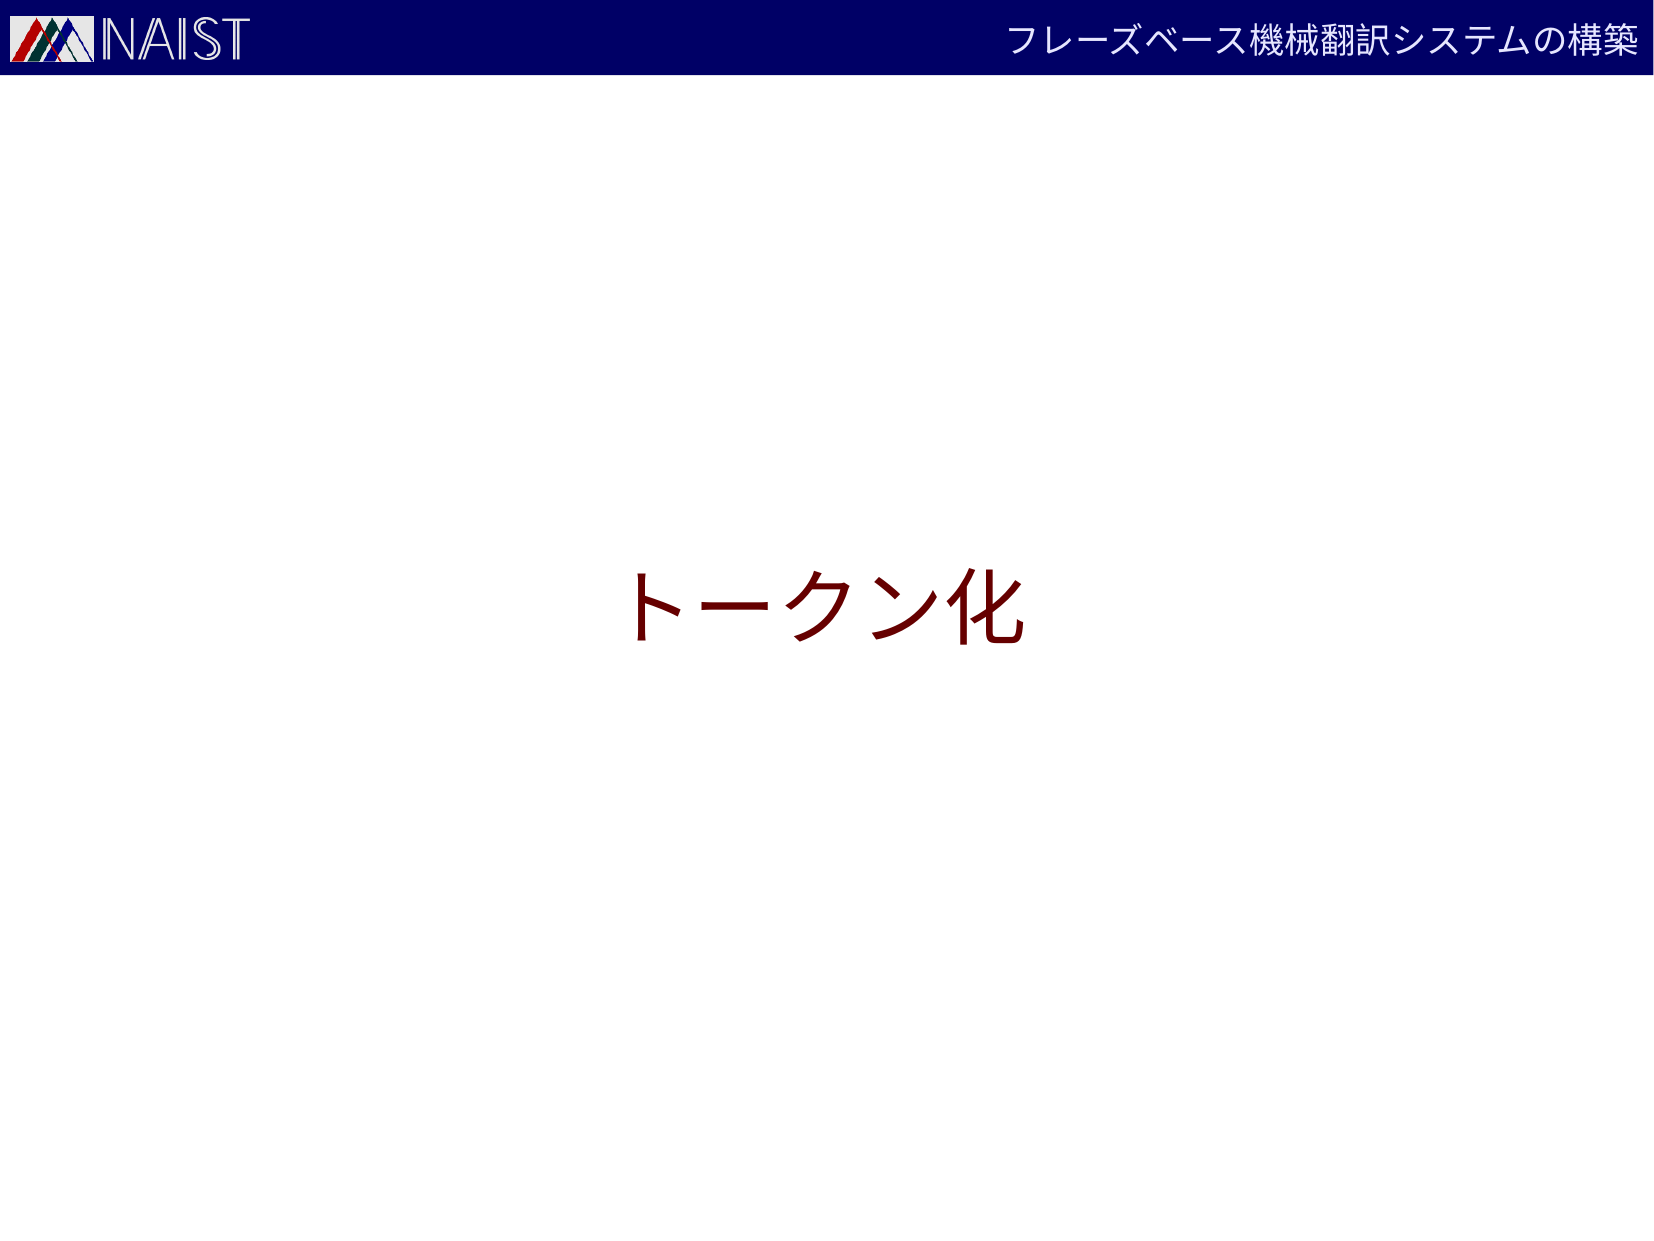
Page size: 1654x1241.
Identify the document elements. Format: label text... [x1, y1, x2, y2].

picture [102, 17, 251, 60]
picture [10, 16, 94, 62]
title トークン化 [75, 506, 1564, 698]
